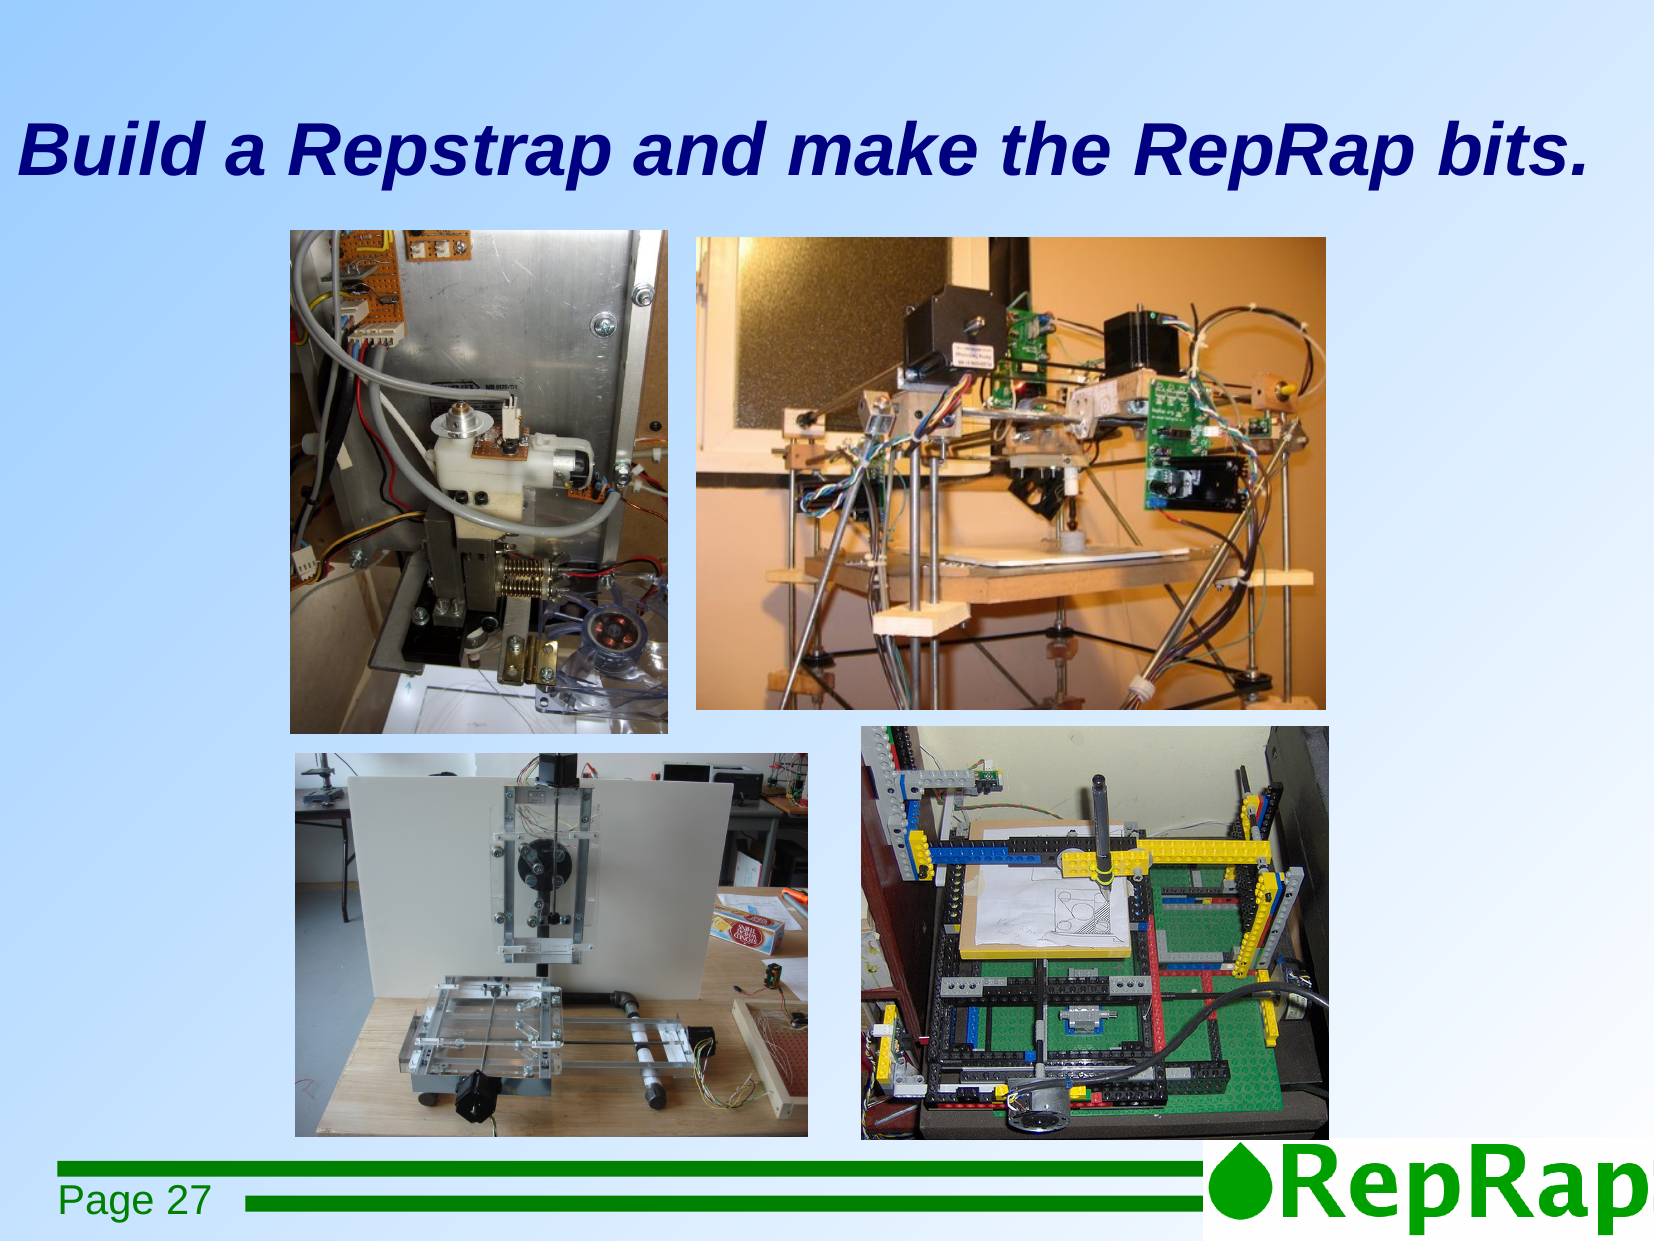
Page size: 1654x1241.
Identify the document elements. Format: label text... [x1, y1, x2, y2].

title Build a Repstrap and make the RepRap bits. [17, 46, 1654, 254]
picture [861, 726, 1654, 1241]
picture [696, 237, 1326, 710]
picture [290, 230, 668, 734]
picture [295, 753, 808, 1138]
